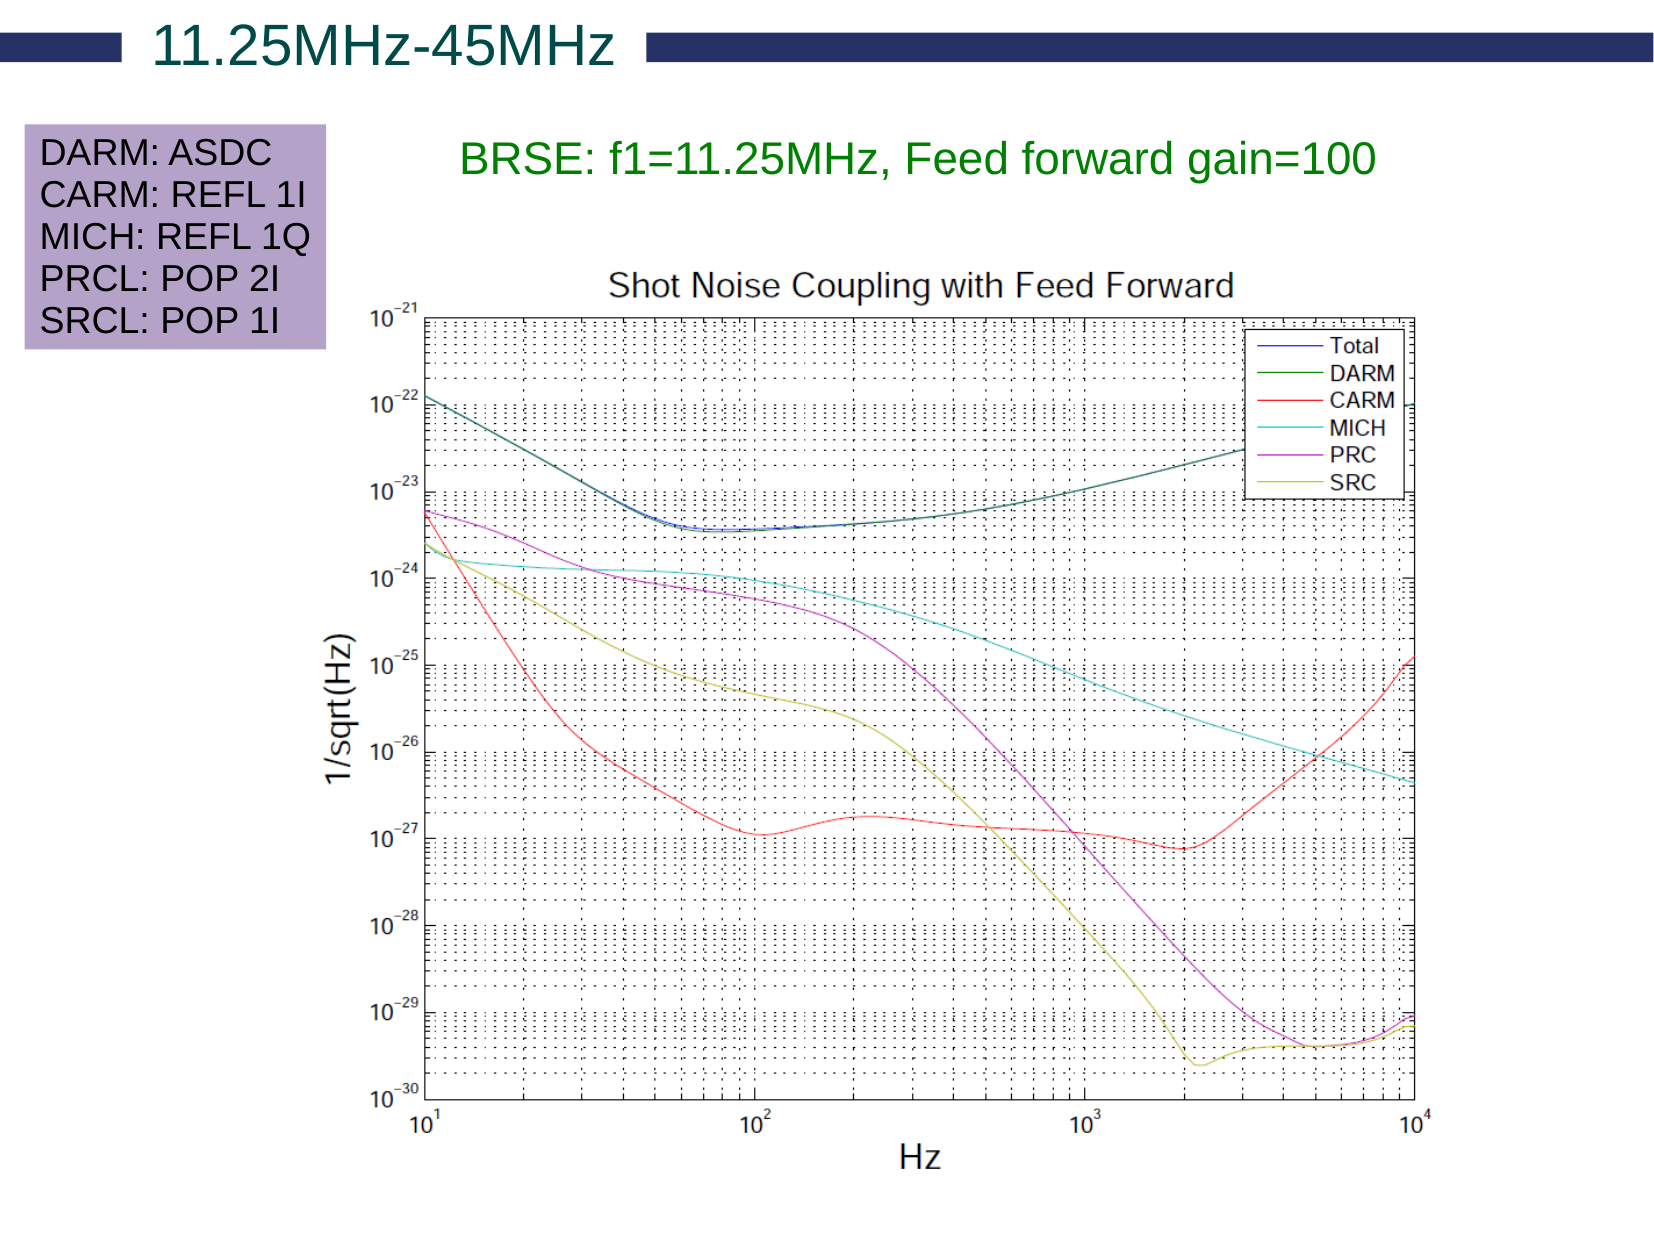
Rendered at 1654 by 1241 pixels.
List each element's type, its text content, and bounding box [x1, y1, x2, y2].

picture [307, 236, 1471, 1212]
title 11.25MHz-45MHz [121, 12, 647, 78]
text_box DARM: ASDC CARM: REFL 1I MICH: REFL 1Q PRCL: POP 2I SRCL: POP 1I [24, 124, 326, 350]
text_box BRSE: f1=11.25MHz, Feed forward gain=100 [444, 125, 1393, 192]
